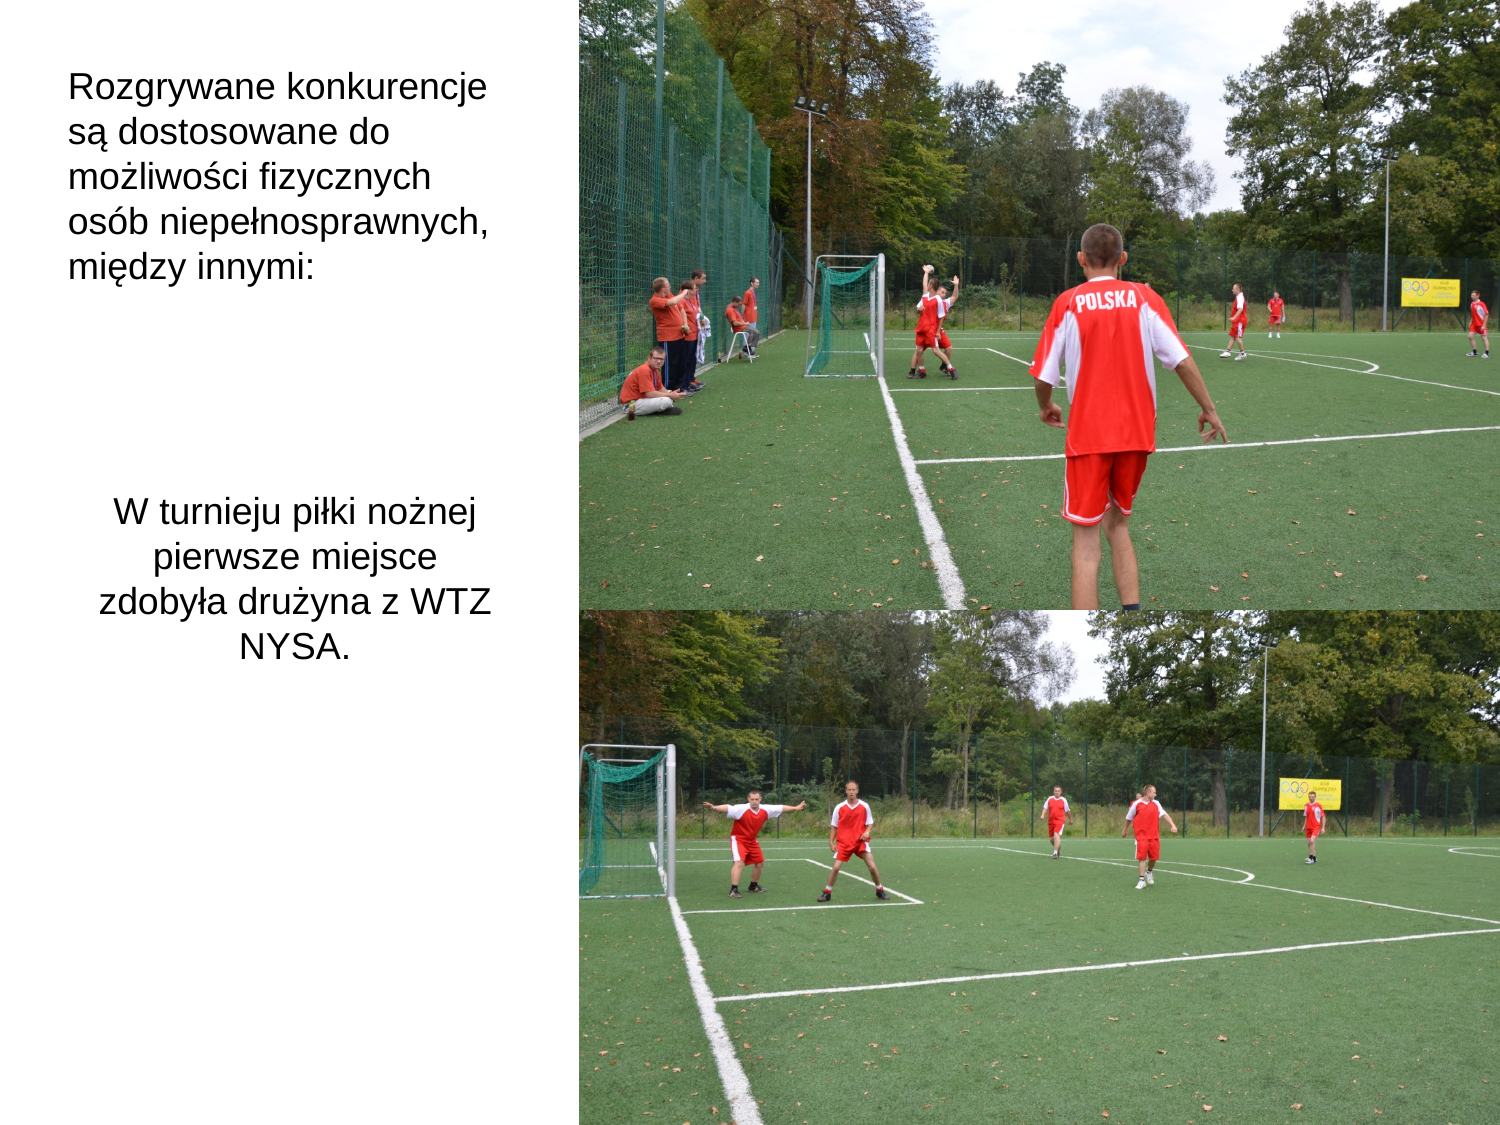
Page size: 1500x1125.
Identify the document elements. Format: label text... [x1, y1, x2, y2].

text_box W turnieju piłki nożnej pierwsze miejsce zdobyła drużyna z WTZ NYSA. [76, 479, 514, 675]
picture [579, 0, 1500, 1125]
text_box Rozgrywane konkurencje są dostosowane do możliwości fizycznych osób niepełnosprawnych, między innymi: [53, 54, 526, 295]
